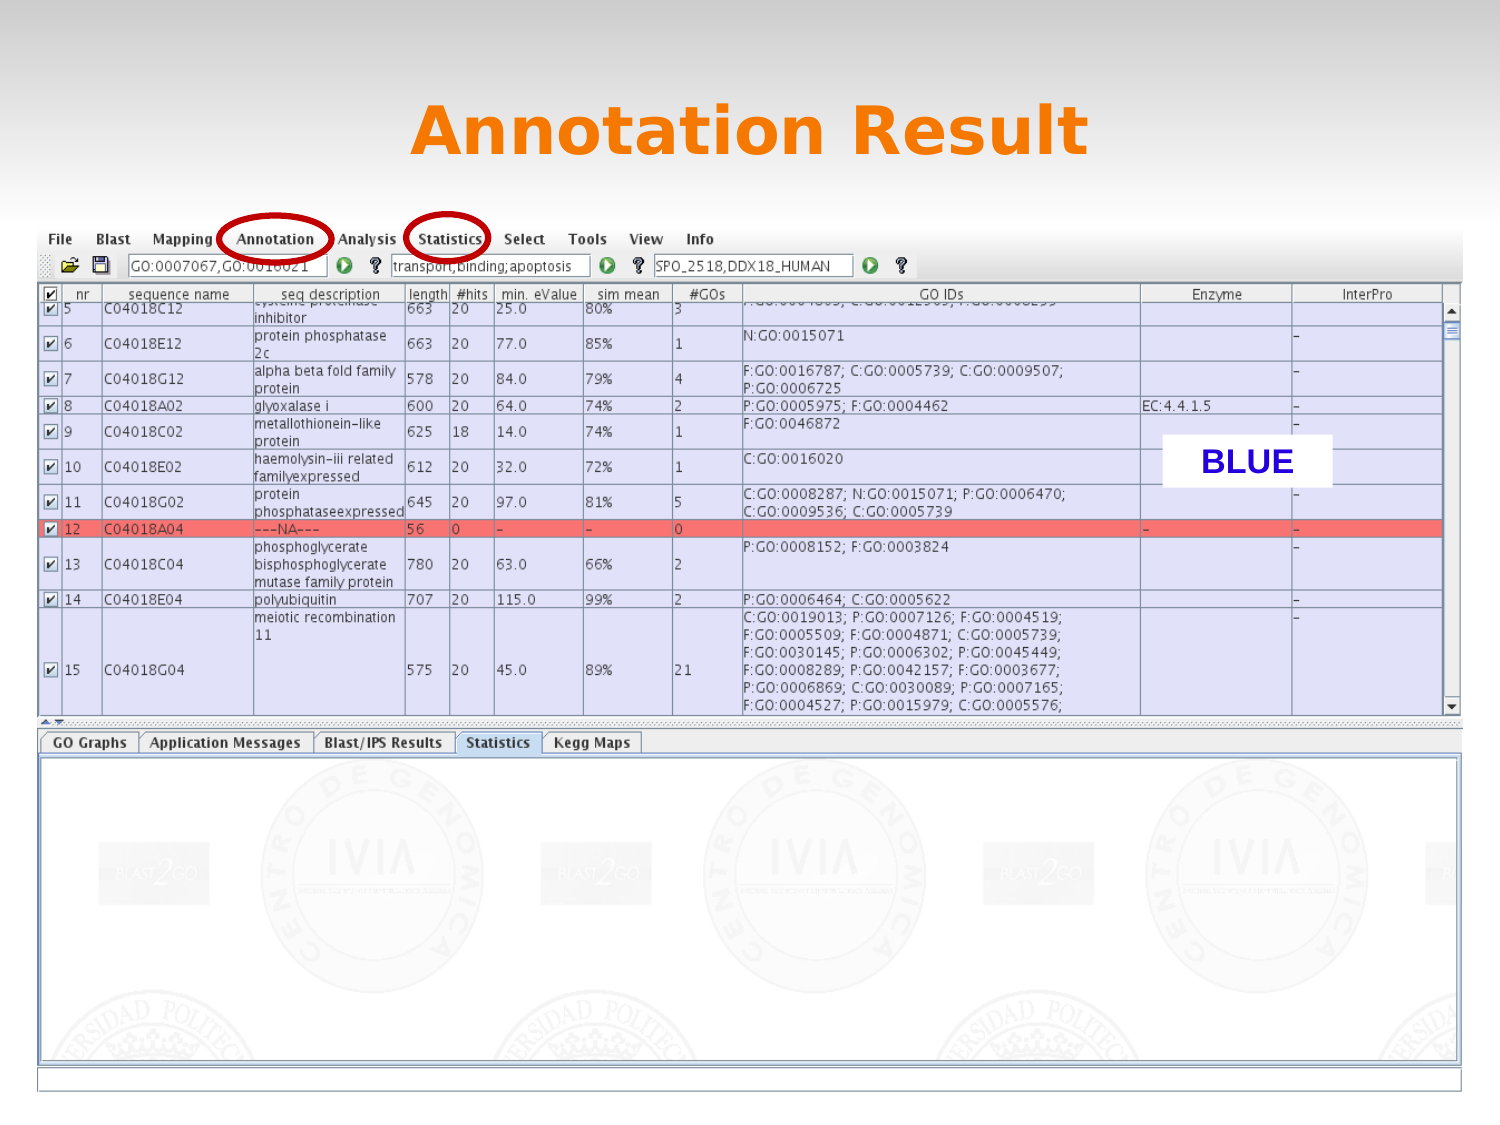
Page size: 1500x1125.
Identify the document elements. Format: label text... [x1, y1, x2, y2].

title Annotation Result [75, 37, 1425, 226]
picture [410, 228, 484, 257]
text_box BLUE [1162, 434, 1333, 488]
title Annotation Result [418, 218, 476, 226]
title Annotation Result [238, 219, 313, 226]
picture [223, 228, 328, 259]
picture [37, 228, 1463, 1093]
